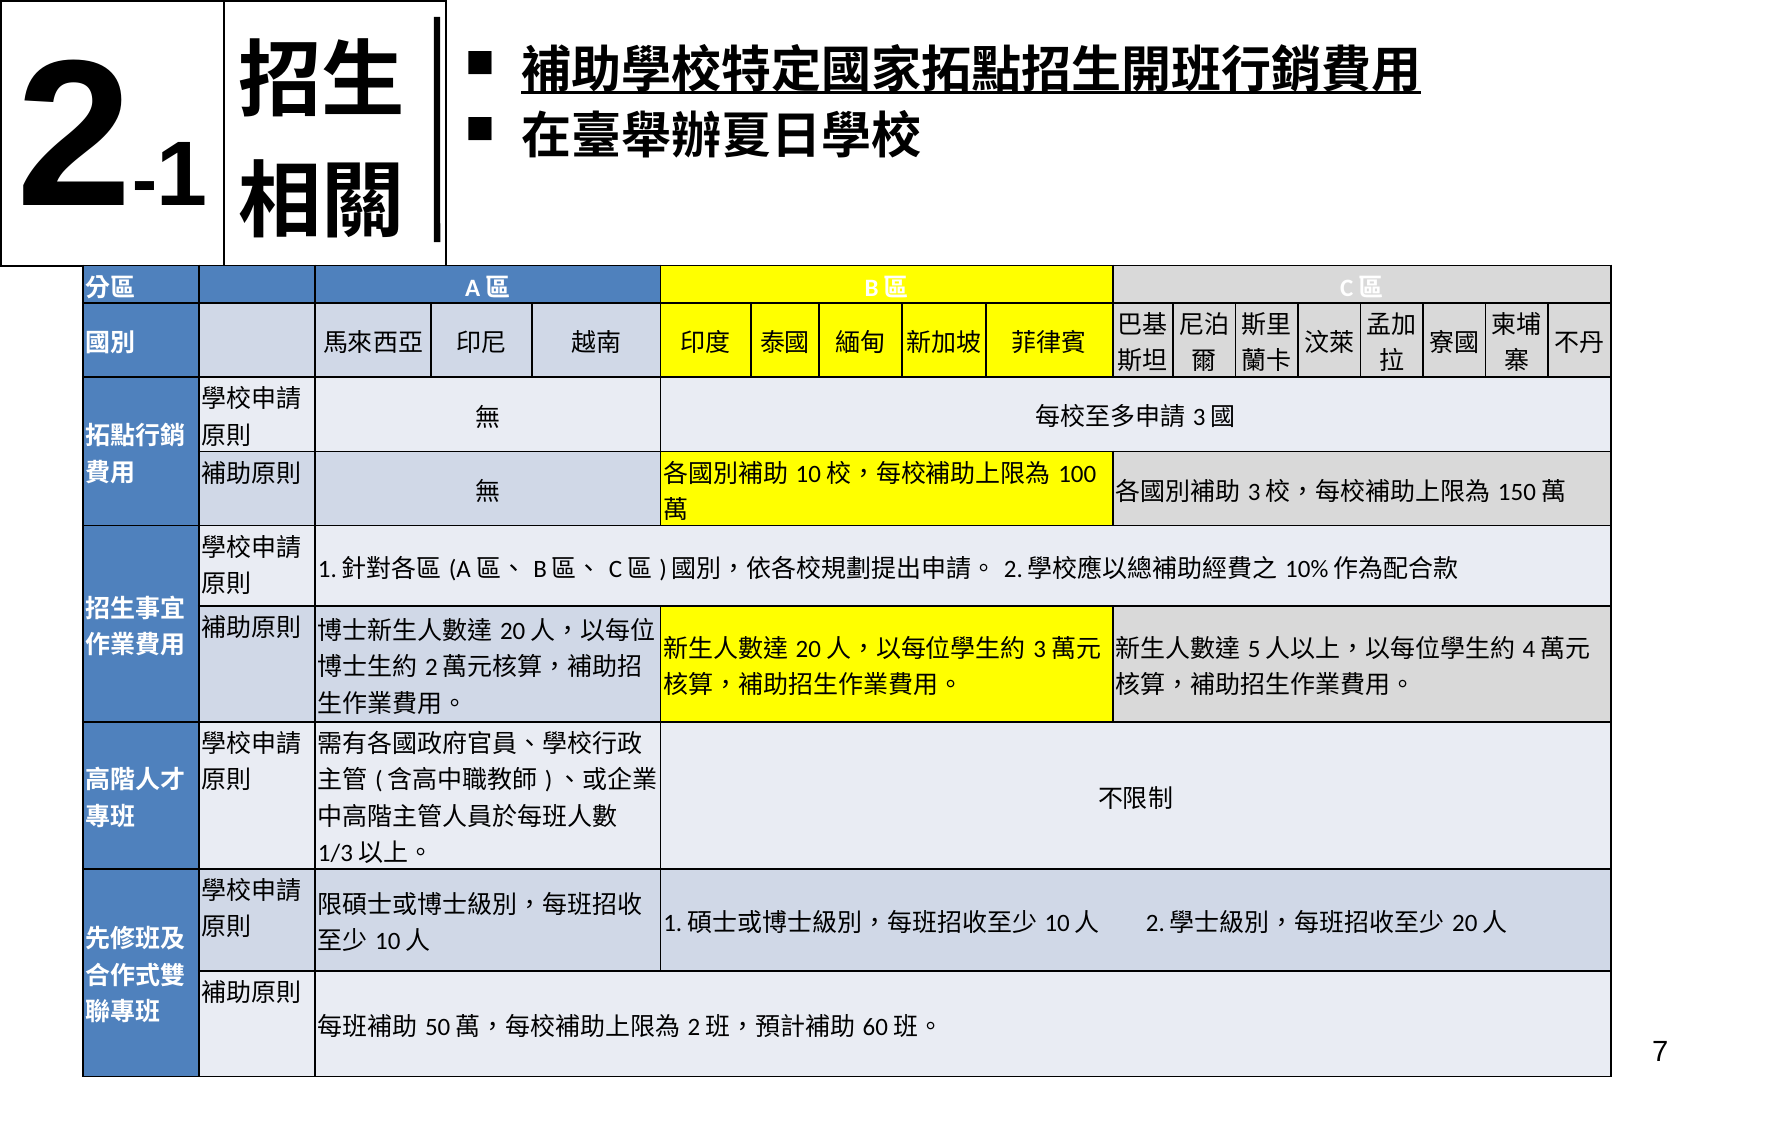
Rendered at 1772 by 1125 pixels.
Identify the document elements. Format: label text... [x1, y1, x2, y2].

table_cell 1.針對各區(A區、B區、C區)國別，依各校規劃提出申請。2.學校應以總補助經費之10%作為配合款 [316, 526, 1610, 605]
table_cell 學校申請原則 [200, 378, 314, 451]
table_cell 各國別補助10校，每校補助上限為100萬 [661, 452, 1112, 525]
table_cell 馬來西亞 [316, 304, 430, 376]
table_cell 新生人數達20人，以每位學生約3萬元核算，補助招生作業費用。 [661, 607, 1112, 721]
table_cell 1.碩士或博士級別，每班招收至少10人 2.學士級別，每班招收至少20人 [661, 870, 1610, 970]
table_cell 柬埔寨 [1486, 304, 1547, 376]
table_cell 無 [316, 378, 660, 451]
table_cell 高階人才專班 [84, 723, 198, 868]
table_cell 國別 [84, 304, 198, 376]
table_cell 泰國 [752, 304, 818, 376]
table_cell [200, 304, 314, 376]
table_cell 補助原則 [200, 972, 314, 1076]
table_cell 孟加拉 [1361, 304, 1422, 376]
table_cell 菲律賓 [987, 304, 1112, 376]
table_header 招生相關 [225, 2, 445, 265]
table_cell 各國別補助3校，每校補助上限為150萬 [1114, 452, 1610, 525]
table_header B區 [661, 266, 1112, 302]
table_cell 學校申請原則 [200, 526, 314, 605]
table_cell 巴基斯坦 [1114, 304, 1172, 376]
table_cell 招生事宜作業費用 [84, 526, 198, 721]
table_header C區 [1114, 266, 1610, 302]
table_cell 越南 [533, 304, 660, 376]
table_cell 不限制 [661, 723, 1610, 868]
text_box 補助學校特定國家拓點招生開班行銷費用 在臺舉辦夏日學校 [450, 36, 1454, 172]
table_header A區 [316, 266, 660, 302]
table_cell 斯里蘭卡 [1236, 304, 1297, 376]
table_header [200, 266, 314, 302]
table_cell 需有各國政府官員、學校行政主管(含高中職教師)、或企業中高階主管人員於每班人數1/3以上。 [316, 723, 660, 868]
table_cell 拓點行銷費用 [84, 378, 198, 525]
table_cell 汶萊 [1299, 304, 1360, 376]
table_cell 無 [316, 452, 660, 525]
table_cell 博士新生人數達20人，以每位博士生約2萬元核算，補助招生作業費用。 [316, 607, 660, 721]
table_cell 補助原則 [200, 452, 314, 525]
table_cell 不丹 [1549, 304, 1610, 376]
table_cell 尼泊爾 [1174, 304, 1235, 376]
table_cell 學校申請原則 [200, 723, 314, 868]
table_cell 限碩士或博士級別，每班招收至少10人 [316, 870, 660, 970]
slide_number <編號> [1269, 1024, 1684, 1103]
table_cell 緬甸 [820, 304, 901, 376]
table_cell 每班補助50萬，每校補助上限為2班，預計補助60班。 [316, 972, 1610, 1076]
table_cell 印度 [661, 304, 750, 376]
table_header 2-1 [2, 2, 223, 265]
table_cell 新加坡 [903, 304, 985, 376]
table_cell 每校至多申請3國 [661, 378, 1610, 451]
table_cell 印尼 [432, 304, 531, 376]
table_cell 新生人數達5人以上，以每位學生約4萬元核算，補助招生作業費用。 [1114, 607, 1610, 721]
table_cell 寮國 [1424, 304, 1485, 376]
table_header 分區 [84, 266, 198, 302]
table_cell 補助原則 [200, 607, 314, 721]
table_cell 先修班及合作式雙聯專班 [84, 870, 198, 1076]
table_cell 學校申請原則 [200, 870, 314, 970]
